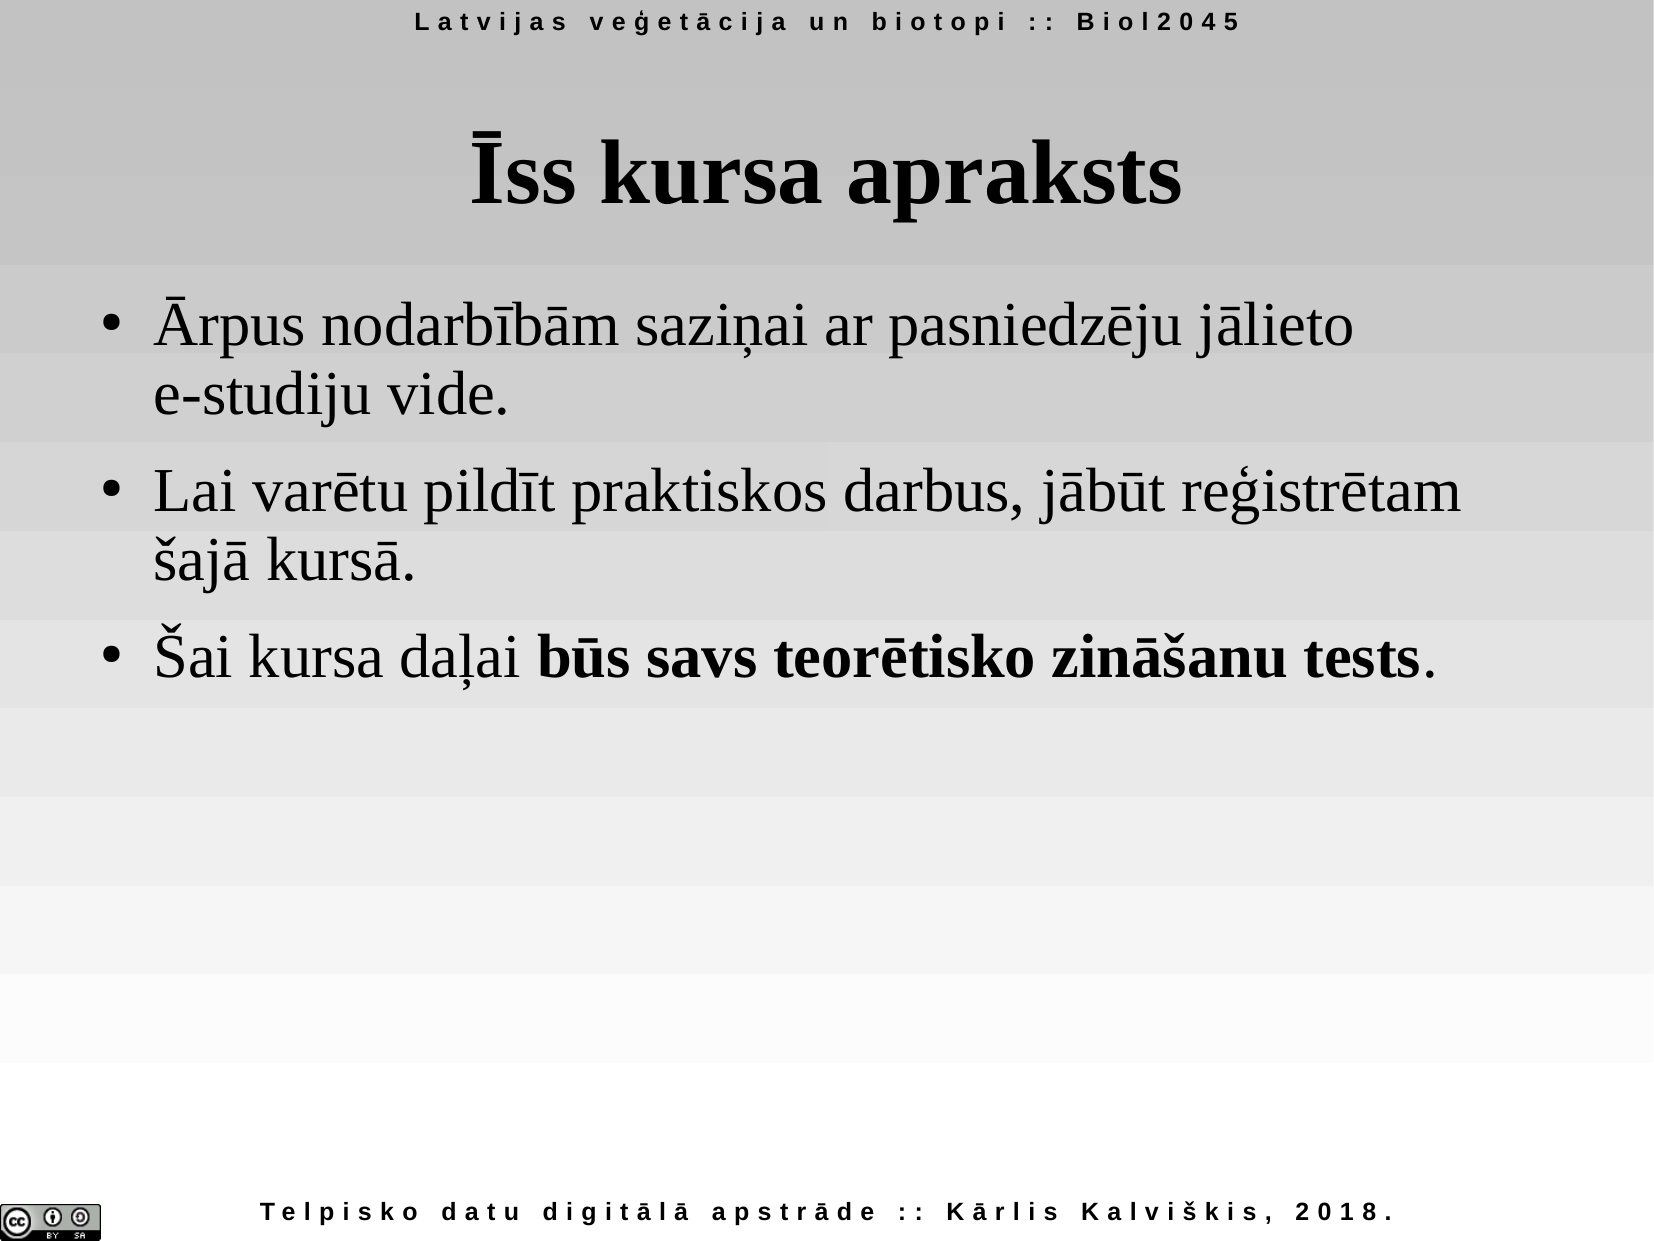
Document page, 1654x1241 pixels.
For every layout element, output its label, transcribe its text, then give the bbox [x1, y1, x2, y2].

list Ārpus nodarbībām saziņai ar pasniedzēju jālieto e‑studiju vide. Lai varētu pildīt praktiskos darbus, jābūt reģistrētam šajā kursā. Šai kursa daļai būs savs teorētisko zināšanu tests. [82, 296, 1571, 1113]
picture [0, 0, 1654, 1241]
title Īss kursa apraksts [29, 49, 1625, 296]
